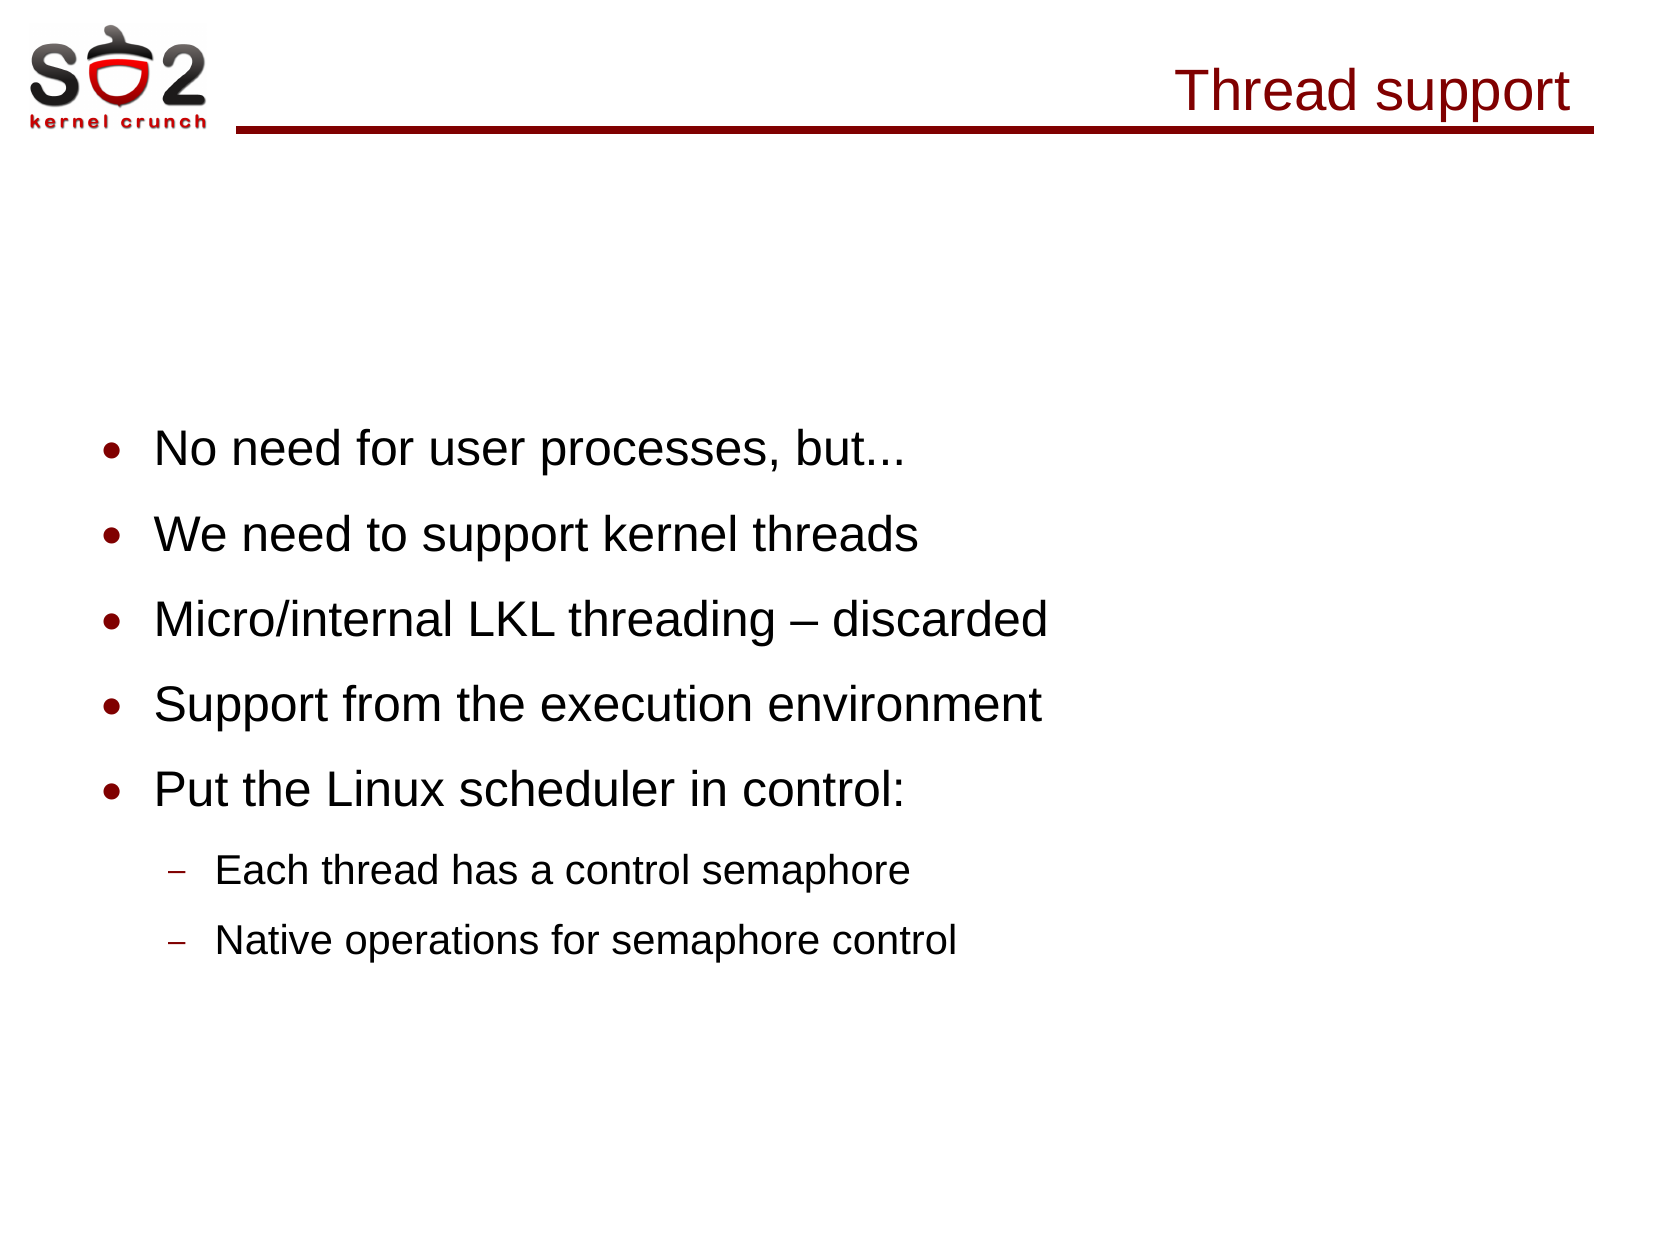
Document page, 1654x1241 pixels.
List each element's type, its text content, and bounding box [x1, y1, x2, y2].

picture [29, 23, 207, 130]
title Thread support [82, 45, 1571, 136]
list No need for user processes, but... We need to support kernel threads Micro/internal LKL threading – discarded Support from the execution environment Put the Linux scheduler in control: Each thread has a control semaphore Native operations for semaphore control [82, 290, 1571, 1094]
